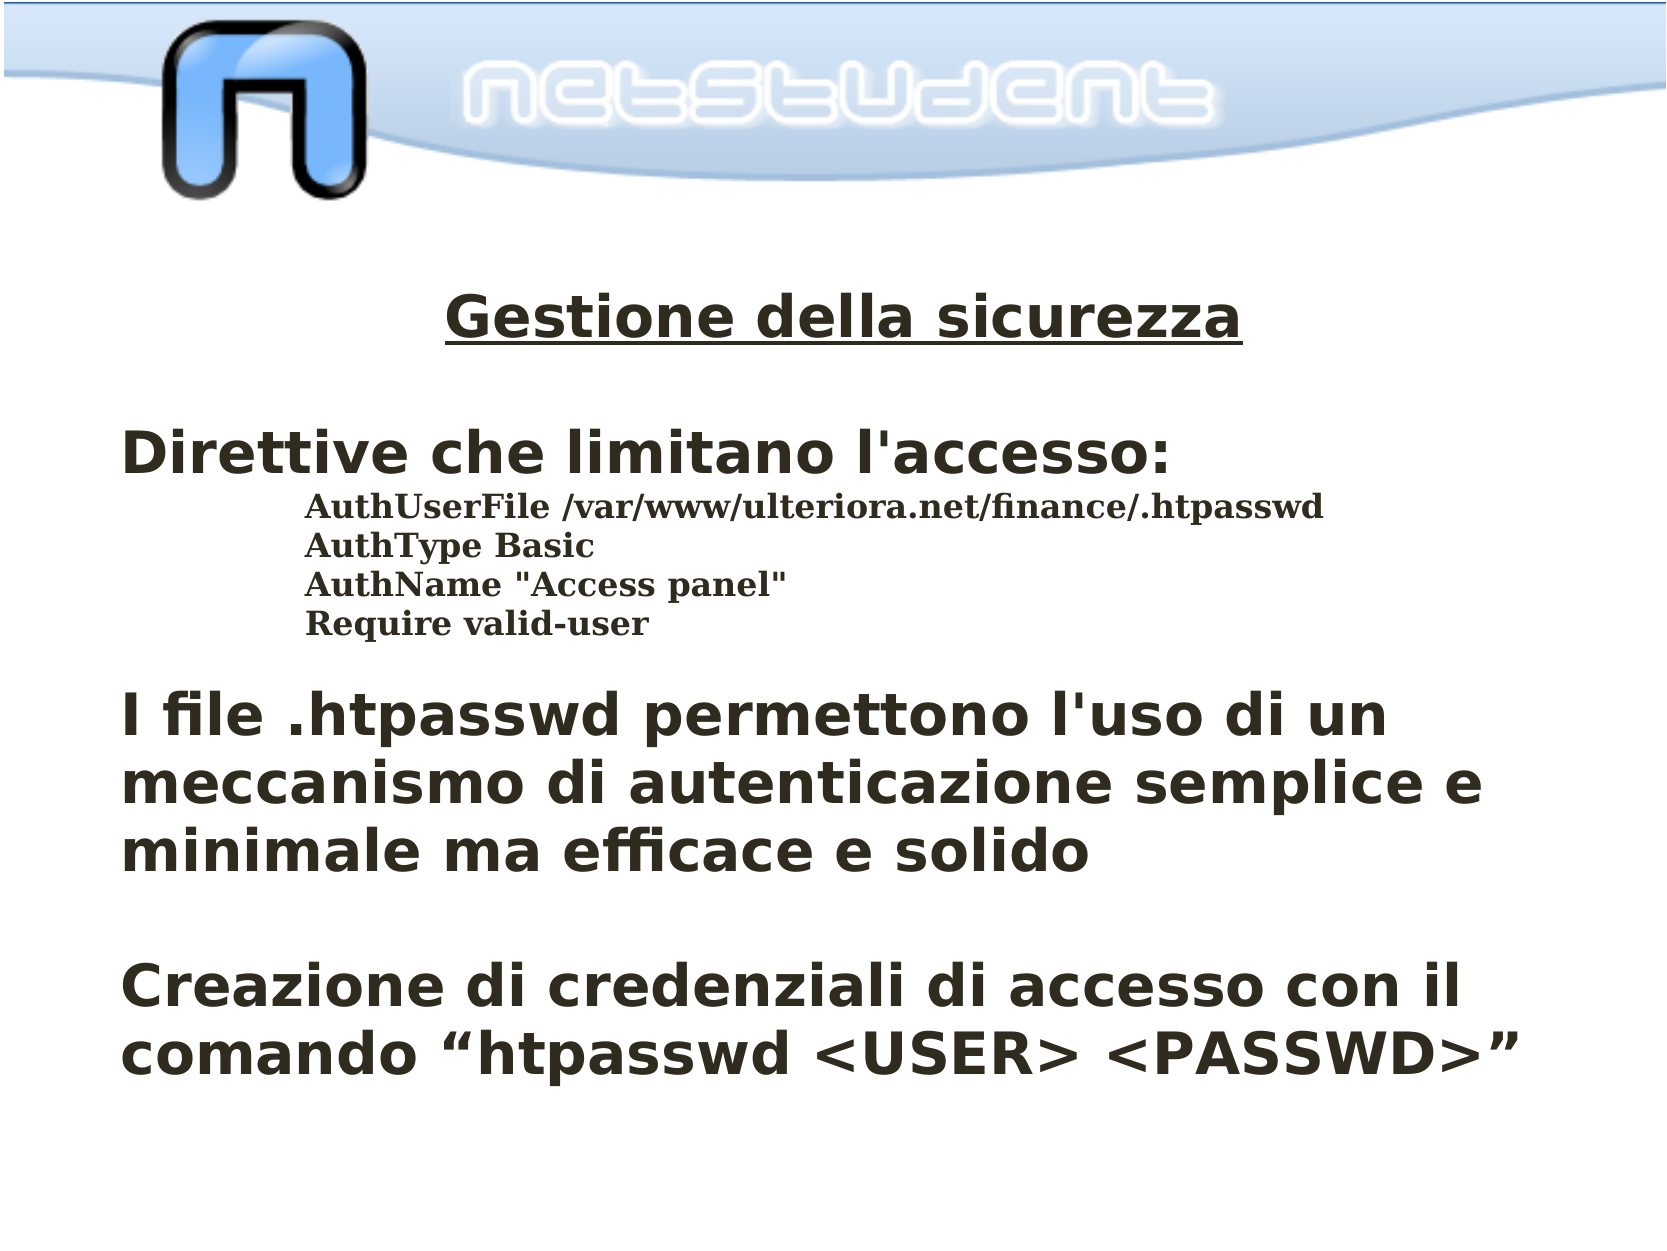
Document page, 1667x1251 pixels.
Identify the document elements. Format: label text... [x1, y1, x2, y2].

picture [0, 0, 1667, 1251]
text_box Gestione della sicurezza Direttive che limitano l'accesso: AuthUserFile /var/www/ulteriora.net/finance/.htpasswd AuthType Basic AuthName "Access panel" Require valid-user I file .htpasswd permettono l'uso di un meccanismo di autenticazione semplice e minimale ma efficace e solido Creazione di credenziali di accesso con il comando “htpasswd <USER> <PASSWD>” [105, 276, 1583, 1164]
